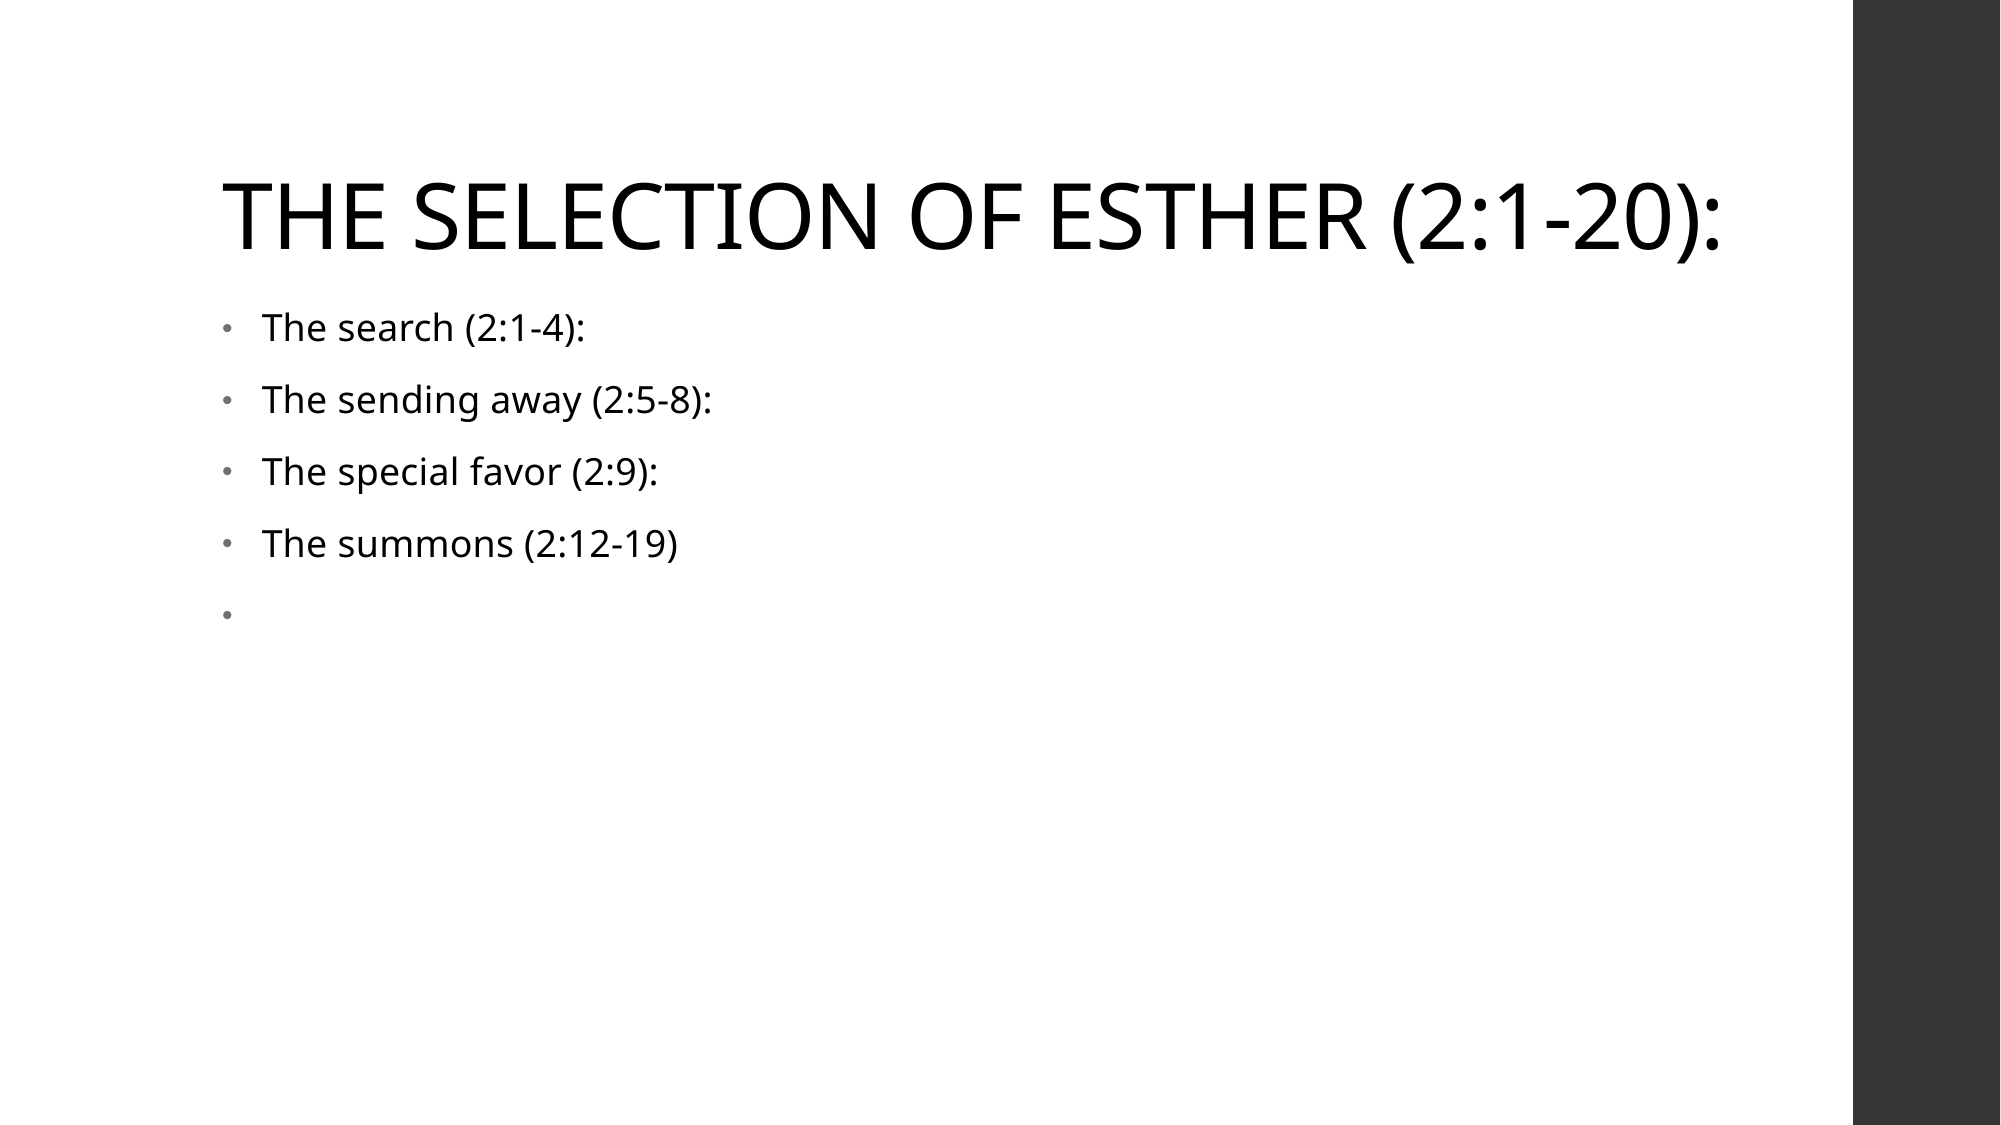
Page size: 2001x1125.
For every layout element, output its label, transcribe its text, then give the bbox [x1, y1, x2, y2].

list The search (2:1-4): The sending away (2:5-8): The special favor (2:9): The summons (2:12-19) [206, 299, 1617, 1014]
title THE SELECTION OF ESTHER (2:1-20): [206, 60, 1797, 278]
